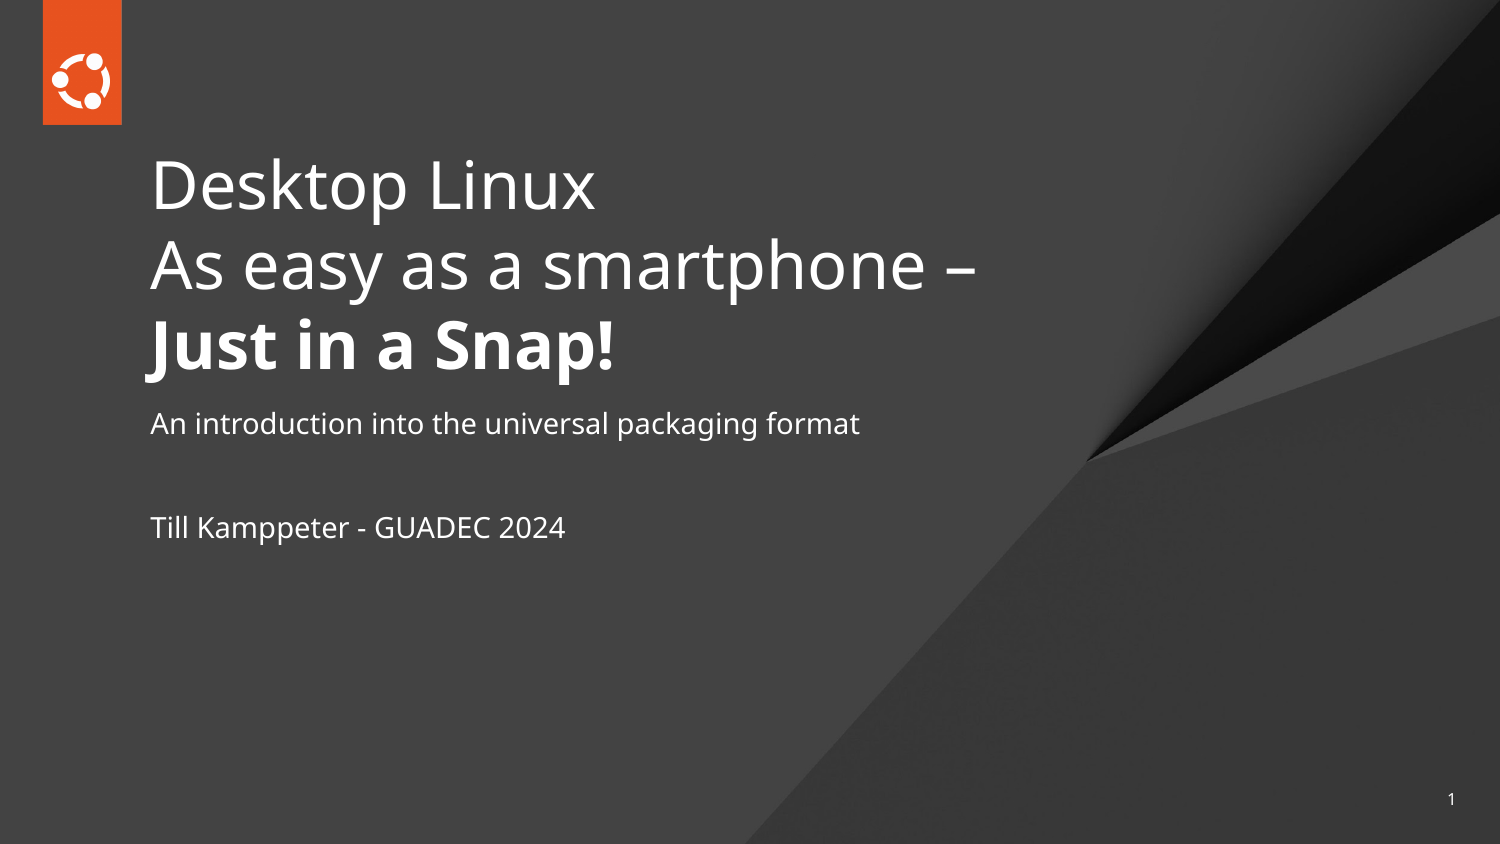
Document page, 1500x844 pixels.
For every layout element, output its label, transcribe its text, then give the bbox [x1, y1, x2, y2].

subtitle An introduction into the universal packaging format Till Kamppeter - GUADEC 2024 [150, 405, 1008, 446]
picture [0, 0, 1500, 844]
title Desktop Linux As easy as a smartphone – Just in a Snap! [150, 300, 1049, 383]
slide_number <number> [1381, 773, 1472, 839]
